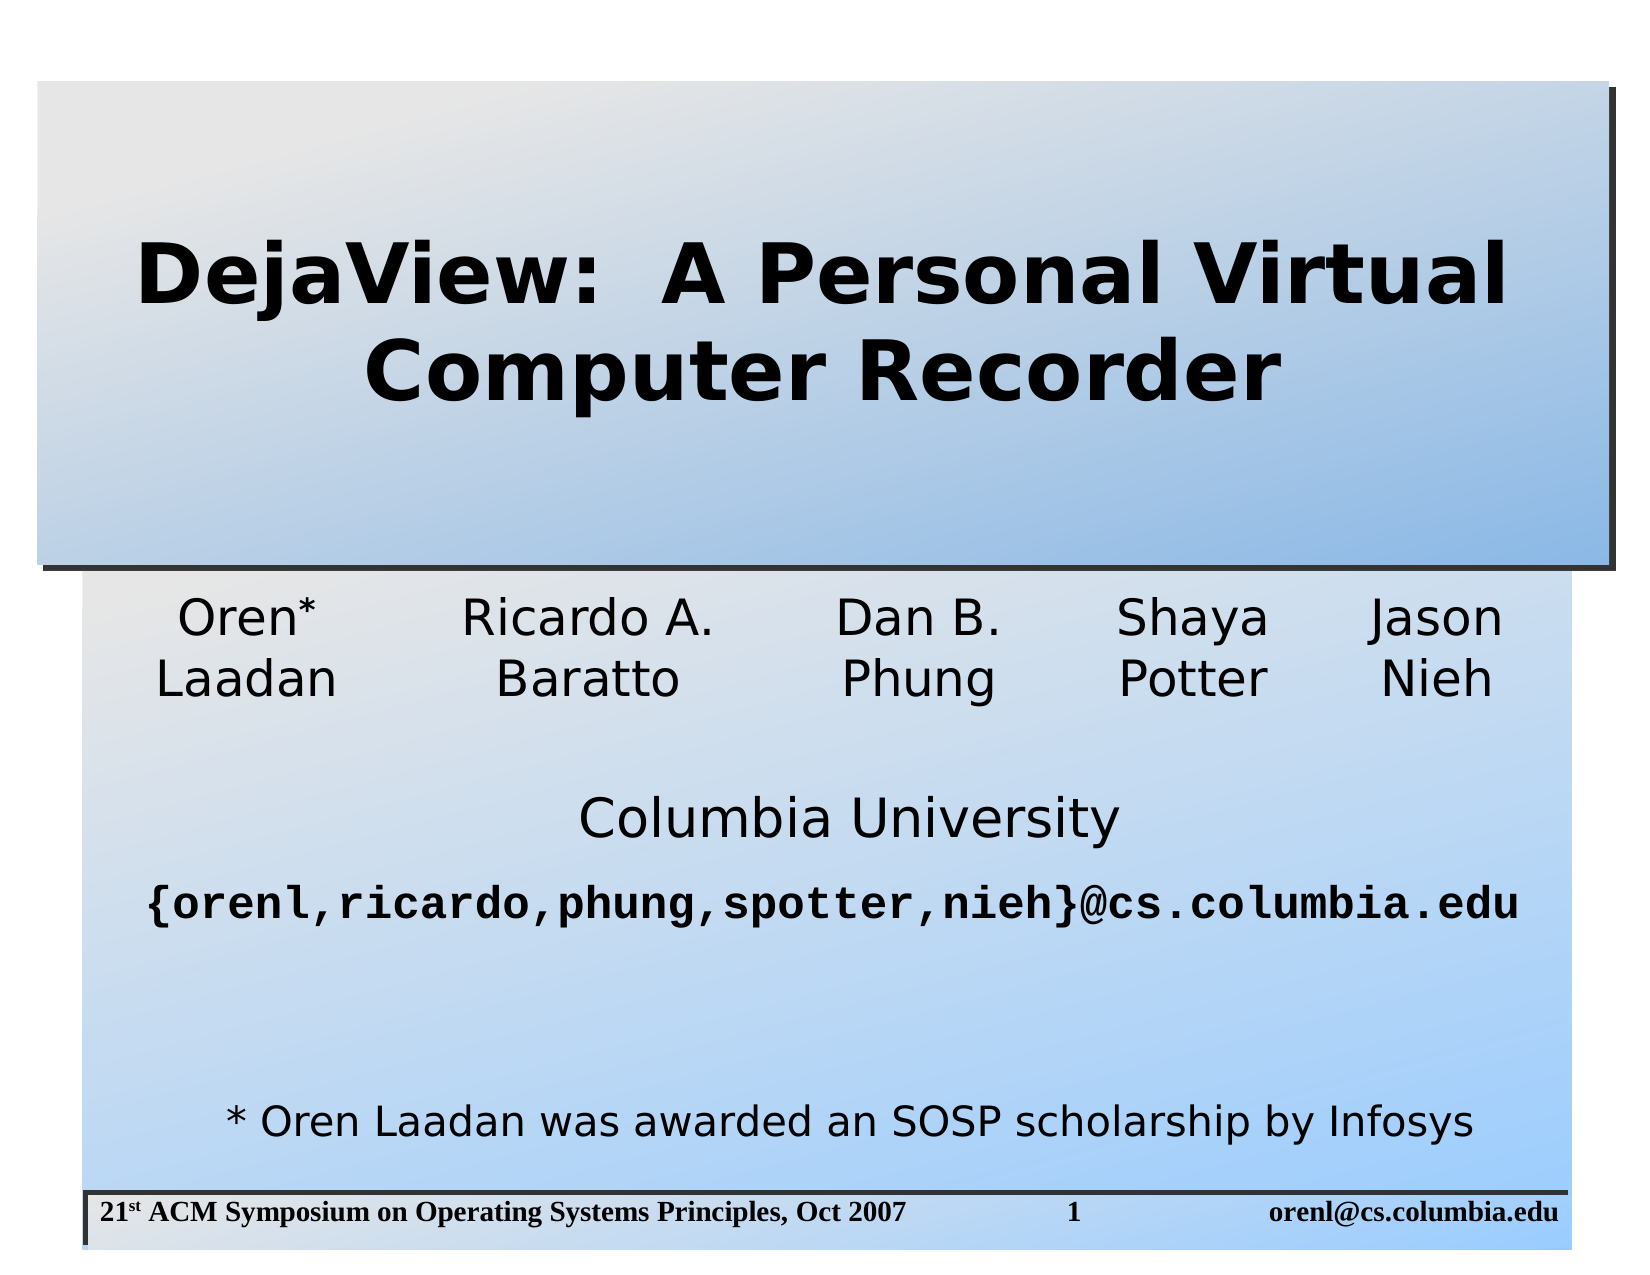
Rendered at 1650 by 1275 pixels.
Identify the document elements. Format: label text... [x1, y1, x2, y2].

subtitle Oren* Ricardo A. Dan B. Shaya Jason Laadan Baratto Phung Potter Nieh Columbia University {orenl,ricardo,phung,spotter,nieh}@cs.columbia.edu * Oren Laadan was awarded an SOSP scholarship by Infosys [90, 564, 1576, 1163]
title DejaView: A Personal Virtual Computer Recorder [37, 81, 1610, 565]
